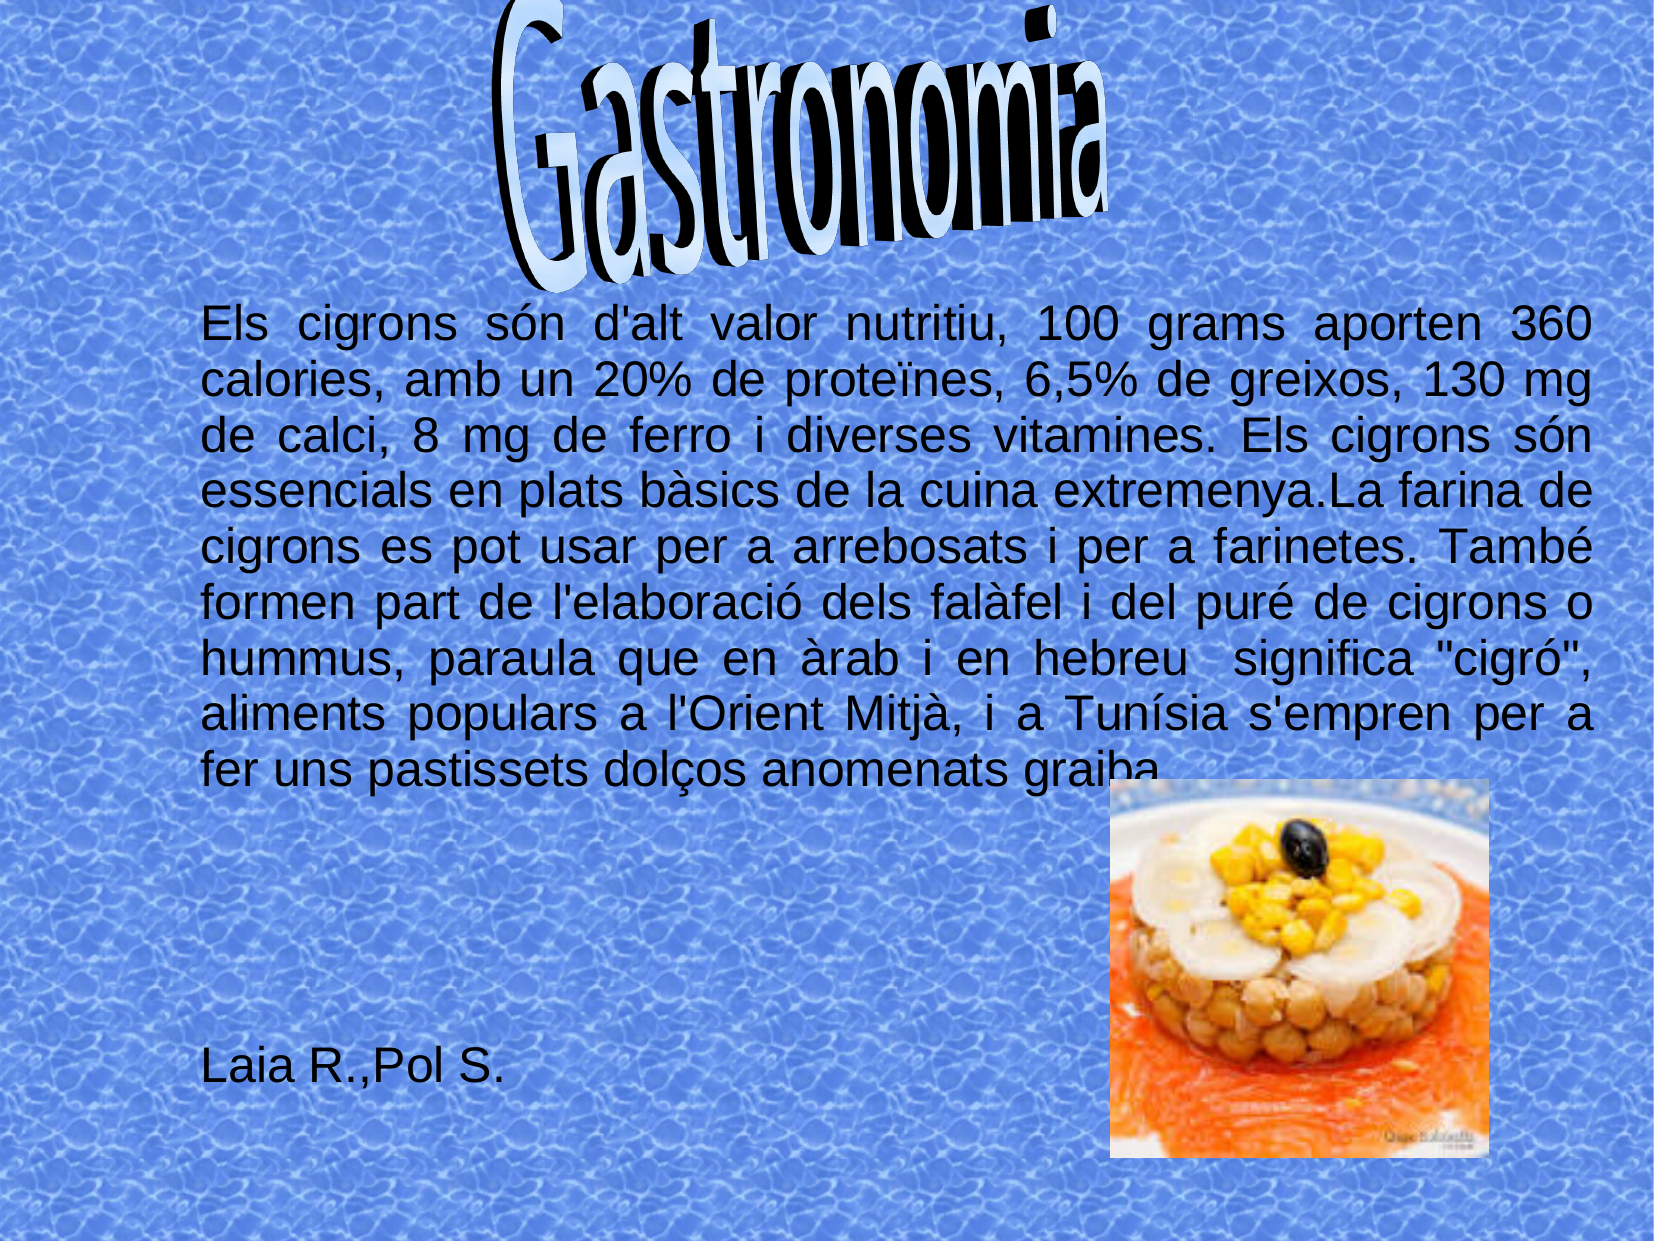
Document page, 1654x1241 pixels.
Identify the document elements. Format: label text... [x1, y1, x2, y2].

picture [1110, 779, 1489, 1158]
text_box Els cigrons són d'alt valor nutritiu, 100 grams aporten 360 calories, amb un 20% de proteïnes, 6,5% de greixos, 130 mg de calci, 8 mg de ferro i diverses vitamines. Els cigrons són essencials en plats bàsics de la cuina extremenya.La farina de cigrons es pot usar per a arrebosats i per a farinetes. També formen part de l'elaboració dels falàfel i del puré de cigrons o hummus, paraula que en àrab i en hebreu significa "cigró", aliments populars a l'Orient Mitjà, i a Tunísia s'empren per a fer uns pastissets dolços anomenats graiba Laia R.,Pol S. [200, 295, 1595, 1241]
picture [0, 0, 1654, 1241]
